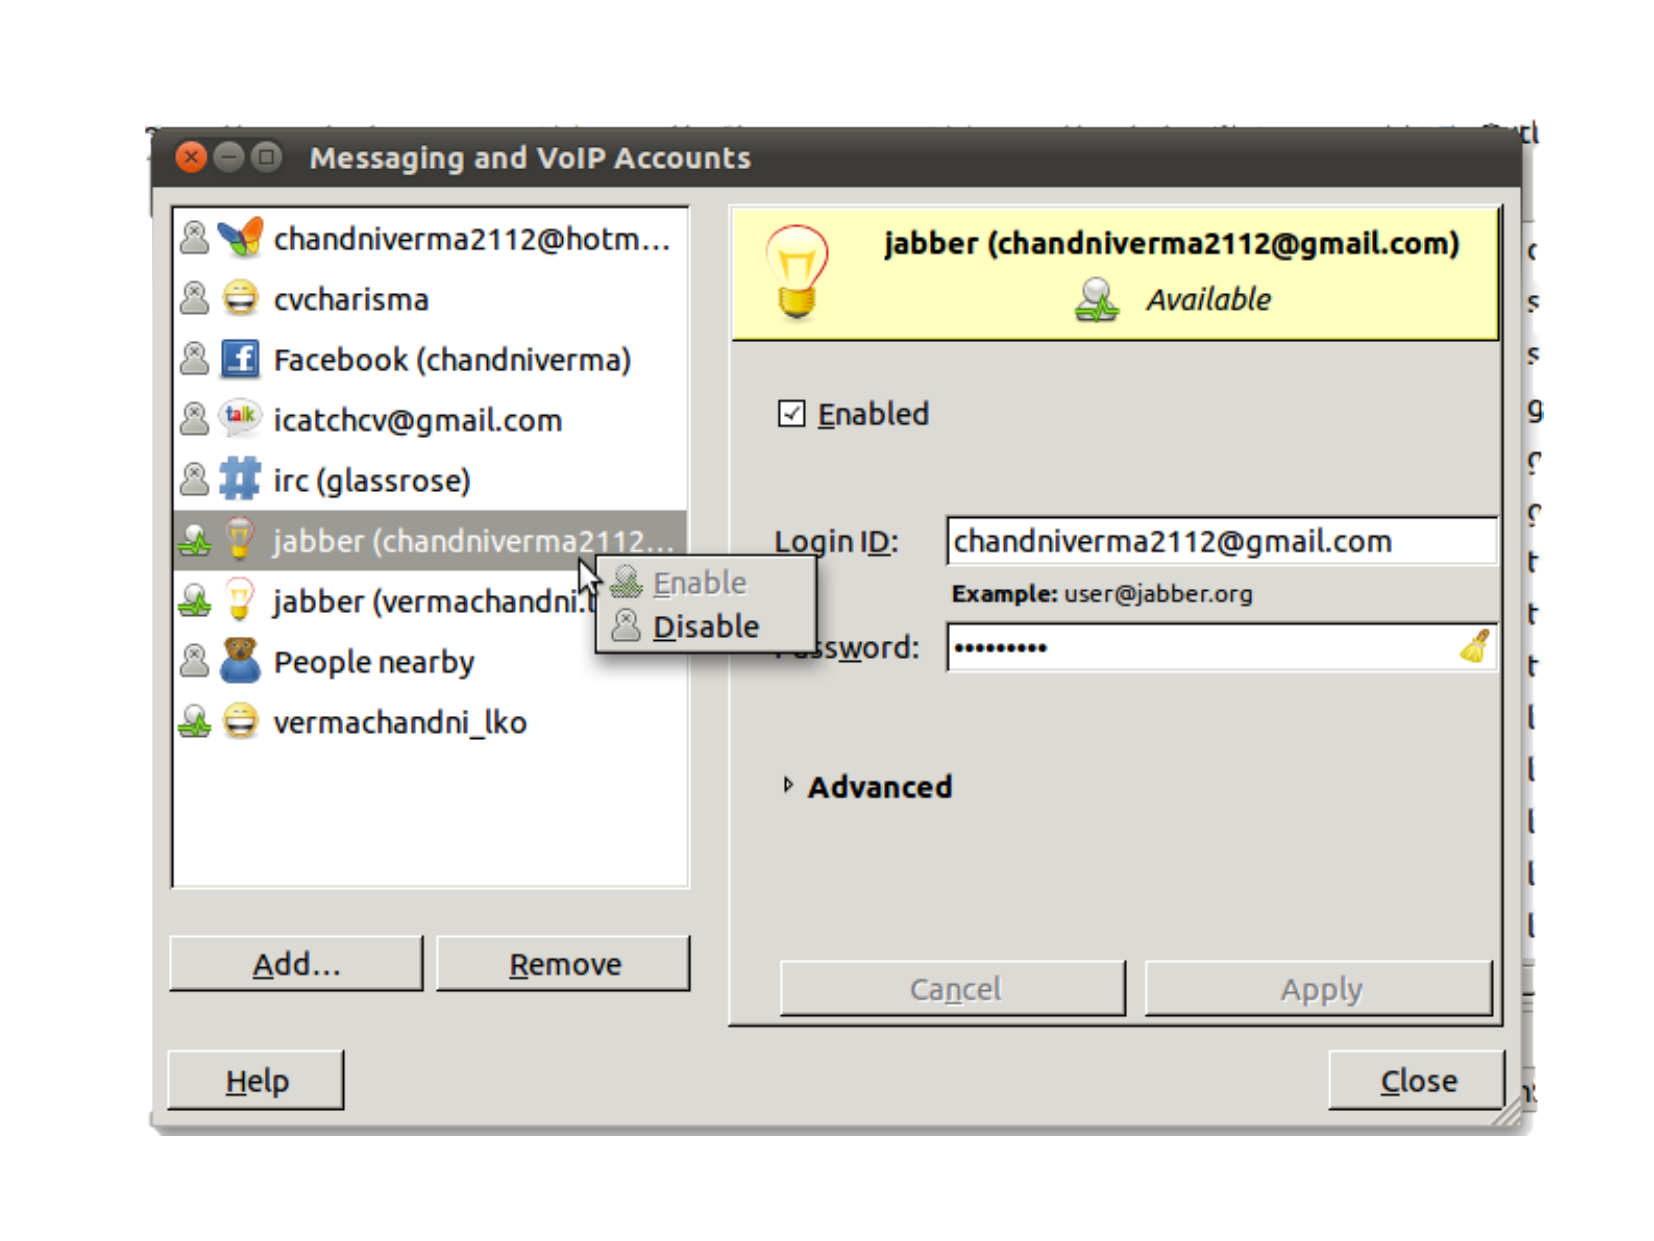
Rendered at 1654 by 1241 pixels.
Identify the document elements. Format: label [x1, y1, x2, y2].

picture [145, 119, 1544, 1136]
